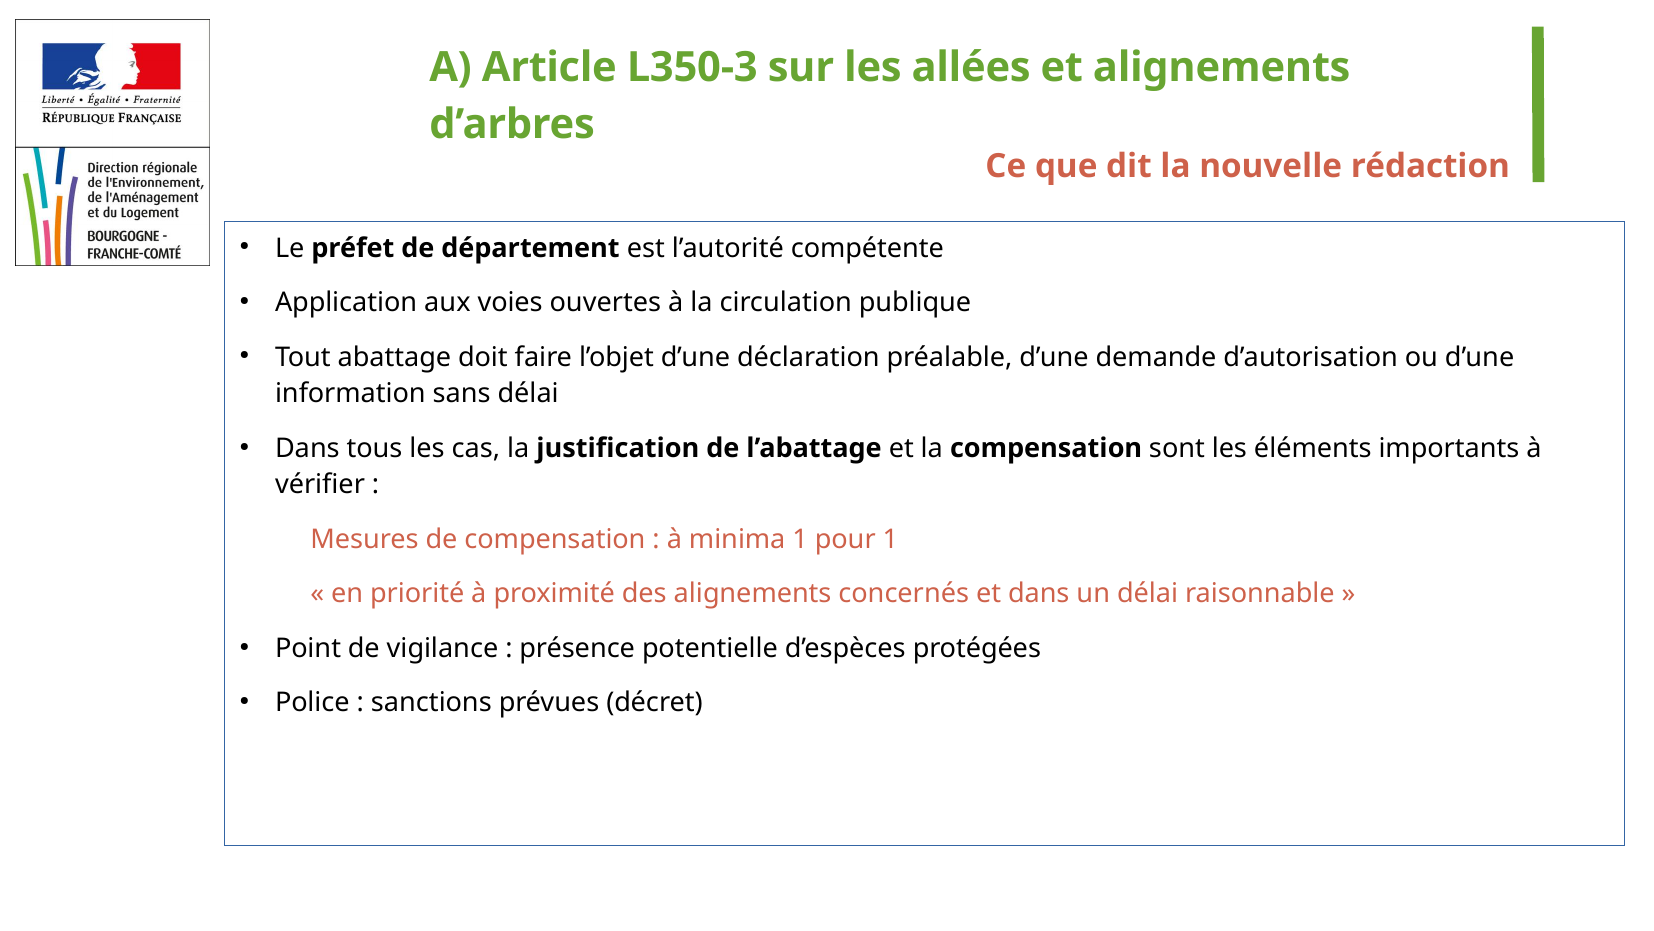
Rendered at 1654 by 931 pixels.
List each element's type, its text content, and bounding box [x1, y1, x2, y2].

text_box Ce que dit la nouvelle rédaction [767, 134, 1526, 203]
text_box Le préfet de département est l’autorité compétente Application aux voies ouvertes à la circulation publique Tout abattage doit faire l’objet d’une déclaration préalable, d’une demande d’autorisation ou d’une information sans délai Dans tous les cas, la justification de l’abattage et la compensation sont les éléments importants à vérifier : Mesures de compensation : à minima 1 pour 1 « en priorité à proximité des alignements concernés et dans un délai raisonnable » Point de vigilance : présence potentielle d’espèces protégées Police : sanctions prévues (décret) [224, 221, 1625, 846]
picture [15, 19, 210, 266]
text_box A) Article L350-3 sur les allées et alignements d’arbres [414, 29, 1526, 147]
